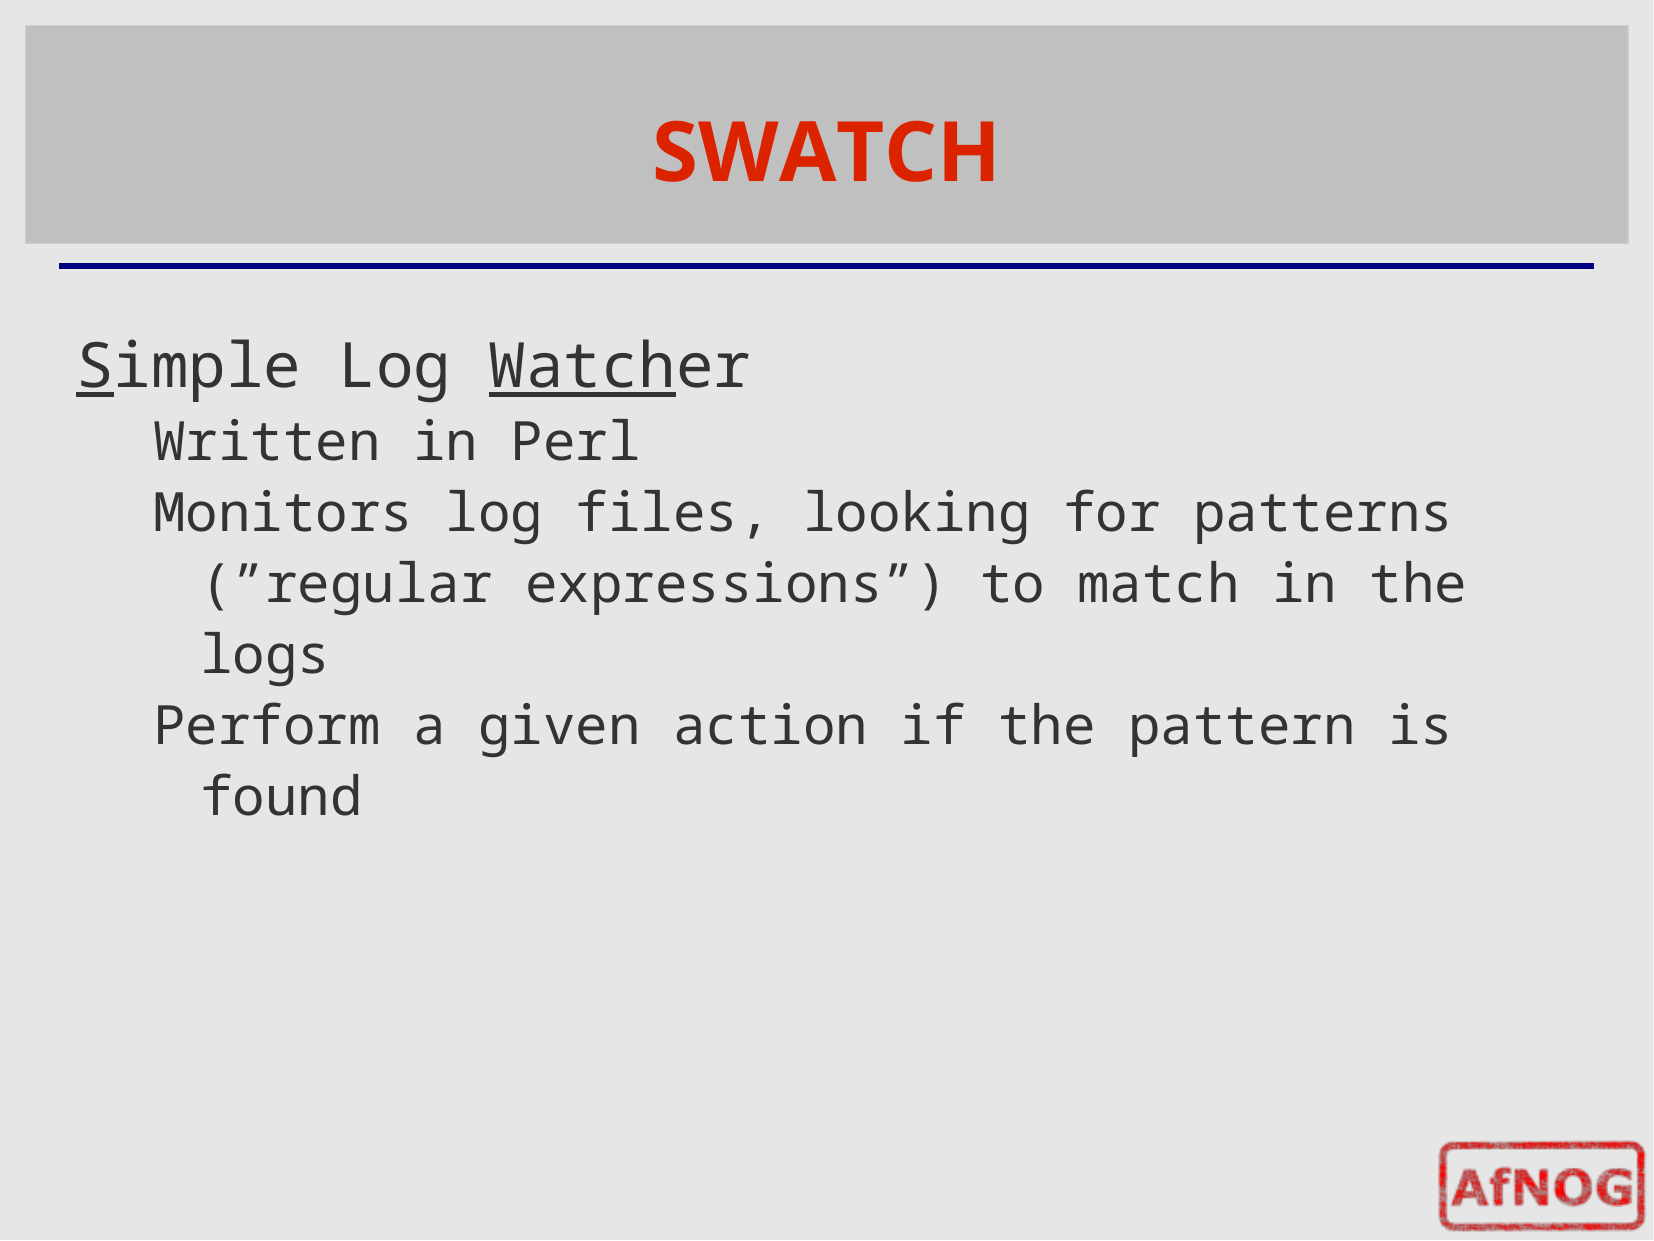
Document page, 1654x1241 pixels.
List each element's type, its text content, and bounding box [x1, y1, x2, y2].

title SWATCH [121, 53, 1534, 246]
list Simple Log Watcher Written in Perl Monitors log files, looking for patterns (”regular expressions”) to match in the logs Perform a given action if the pattern is found [59, 322, 1594, 1117]
picture [1437, 1139, 1648, 1235]
